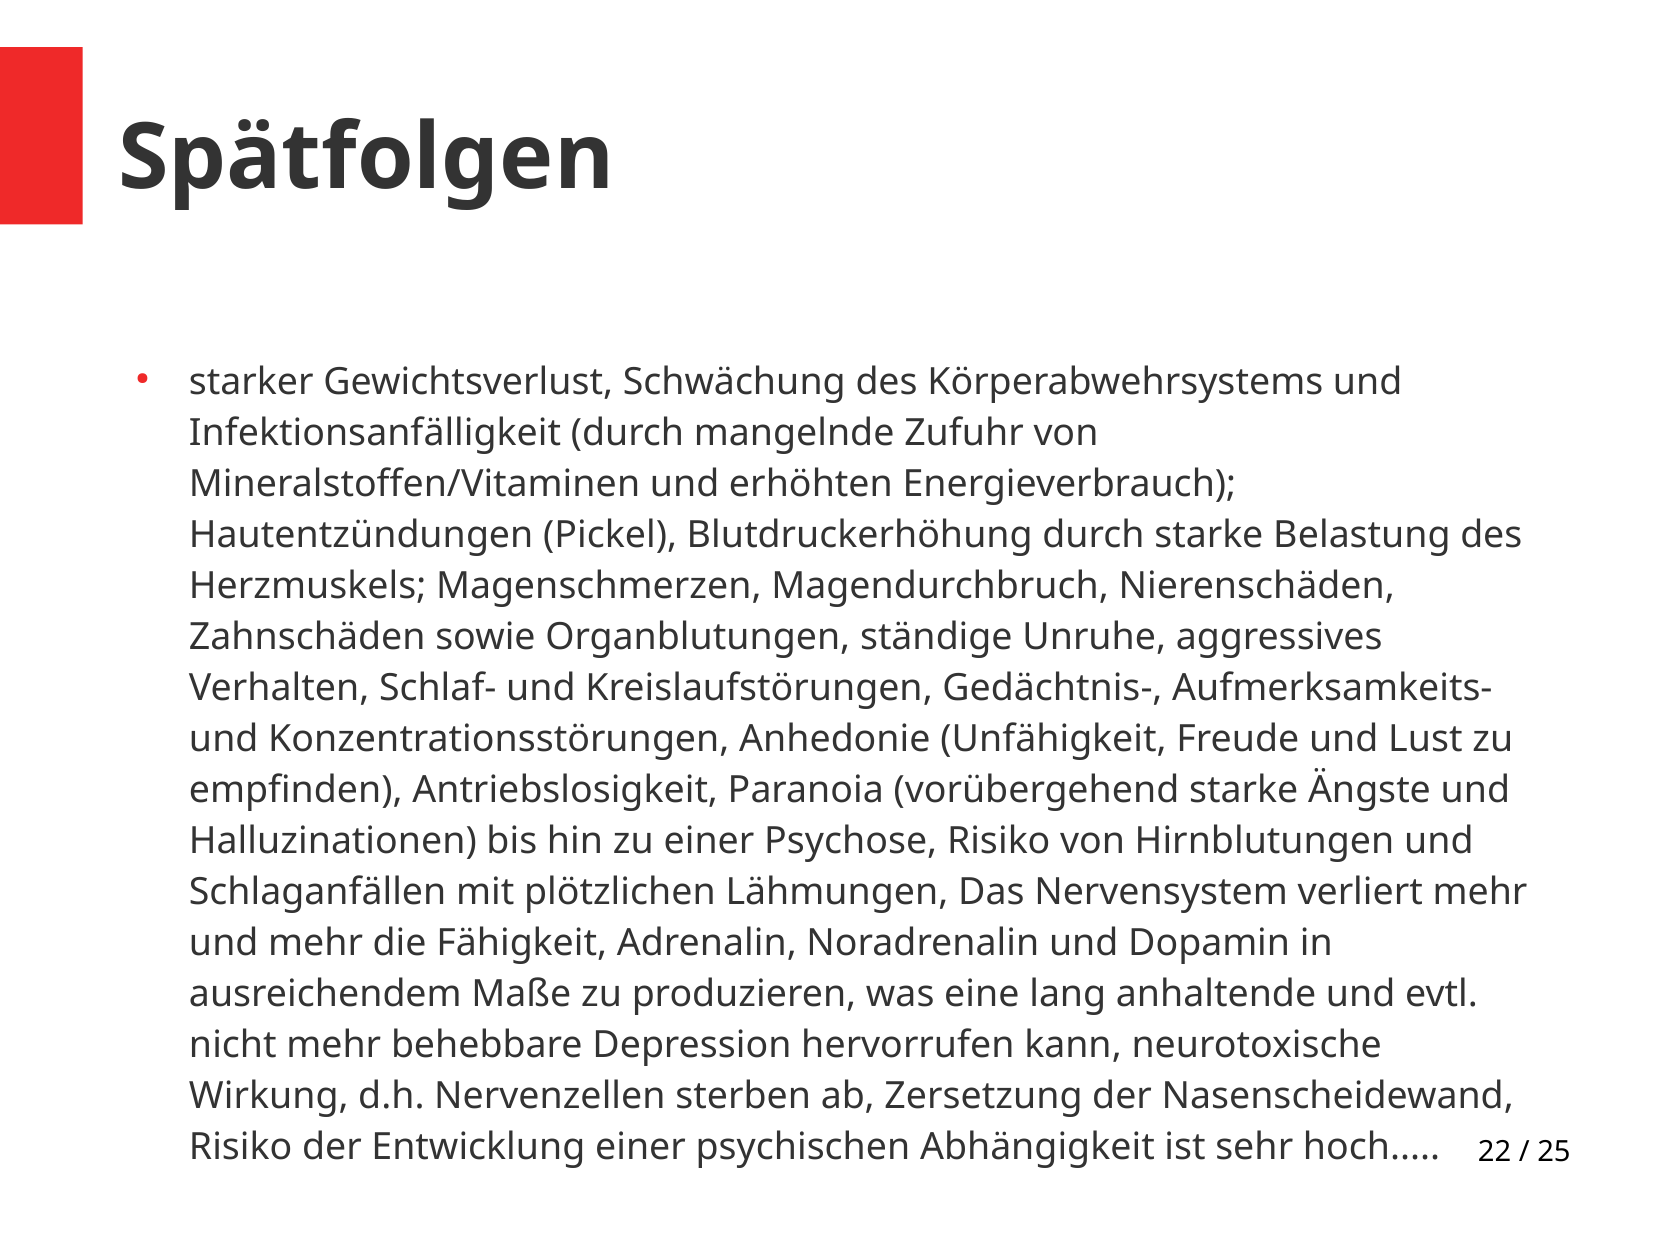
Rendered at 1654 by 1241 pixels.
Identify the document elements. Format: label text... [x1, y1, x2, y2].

title Spätfolgen [118, 49, 1571, 257]
list starker Gewichtsverlust, Schwächung des Körperabwehrsystems und Infektionsanfälligkeit (durch mangelnde Zufuhr von Mineralstoffen/Vitaminen und erhöhten Energieverbrauch); Hautentzündungen (Pickel), Blutdruckerhöhung durch starke Belastung des Herzmuskels; Magenschmerzen, Magendurchbruch, Nierenschäden, Zahnschäden sowie Organblutungen, ständige Unruhe, aggressives Verhalten, Schlaf- und Kreislaufstörungen, Gedächtnis-, Aufmerksamkeits- und Konzentrationsstörungen, Anhedonie (Unfähigkeit, Freude und Lust zu empfinden), Antriebslosigkeit, Paranoia (vorübergehend starke Ängste und Halluzinationen) bis hin zu einer Psychose, Risiko von Hirnblutungen und Schlaganfällen mit plötzlichen Lähmungen, Das Nervensystem verliert mehr und mehr die Fähigkeit, Adrenalin, Noradrenalin und Dopamin in ausreichendem Maße zu produzieren, was eine lang anhaltende und evtl. nicht mehr behebbare Depression hervorrufen kann, neurotoxische Wirkung, d.h. Nervenzellen sterben ab, Zersetzung der Nasenscheidewand, Risiko der Entwicklung einer psychischen Abhängigkeit ist sehr hoch..... [118, 354, 1536, 1074]
